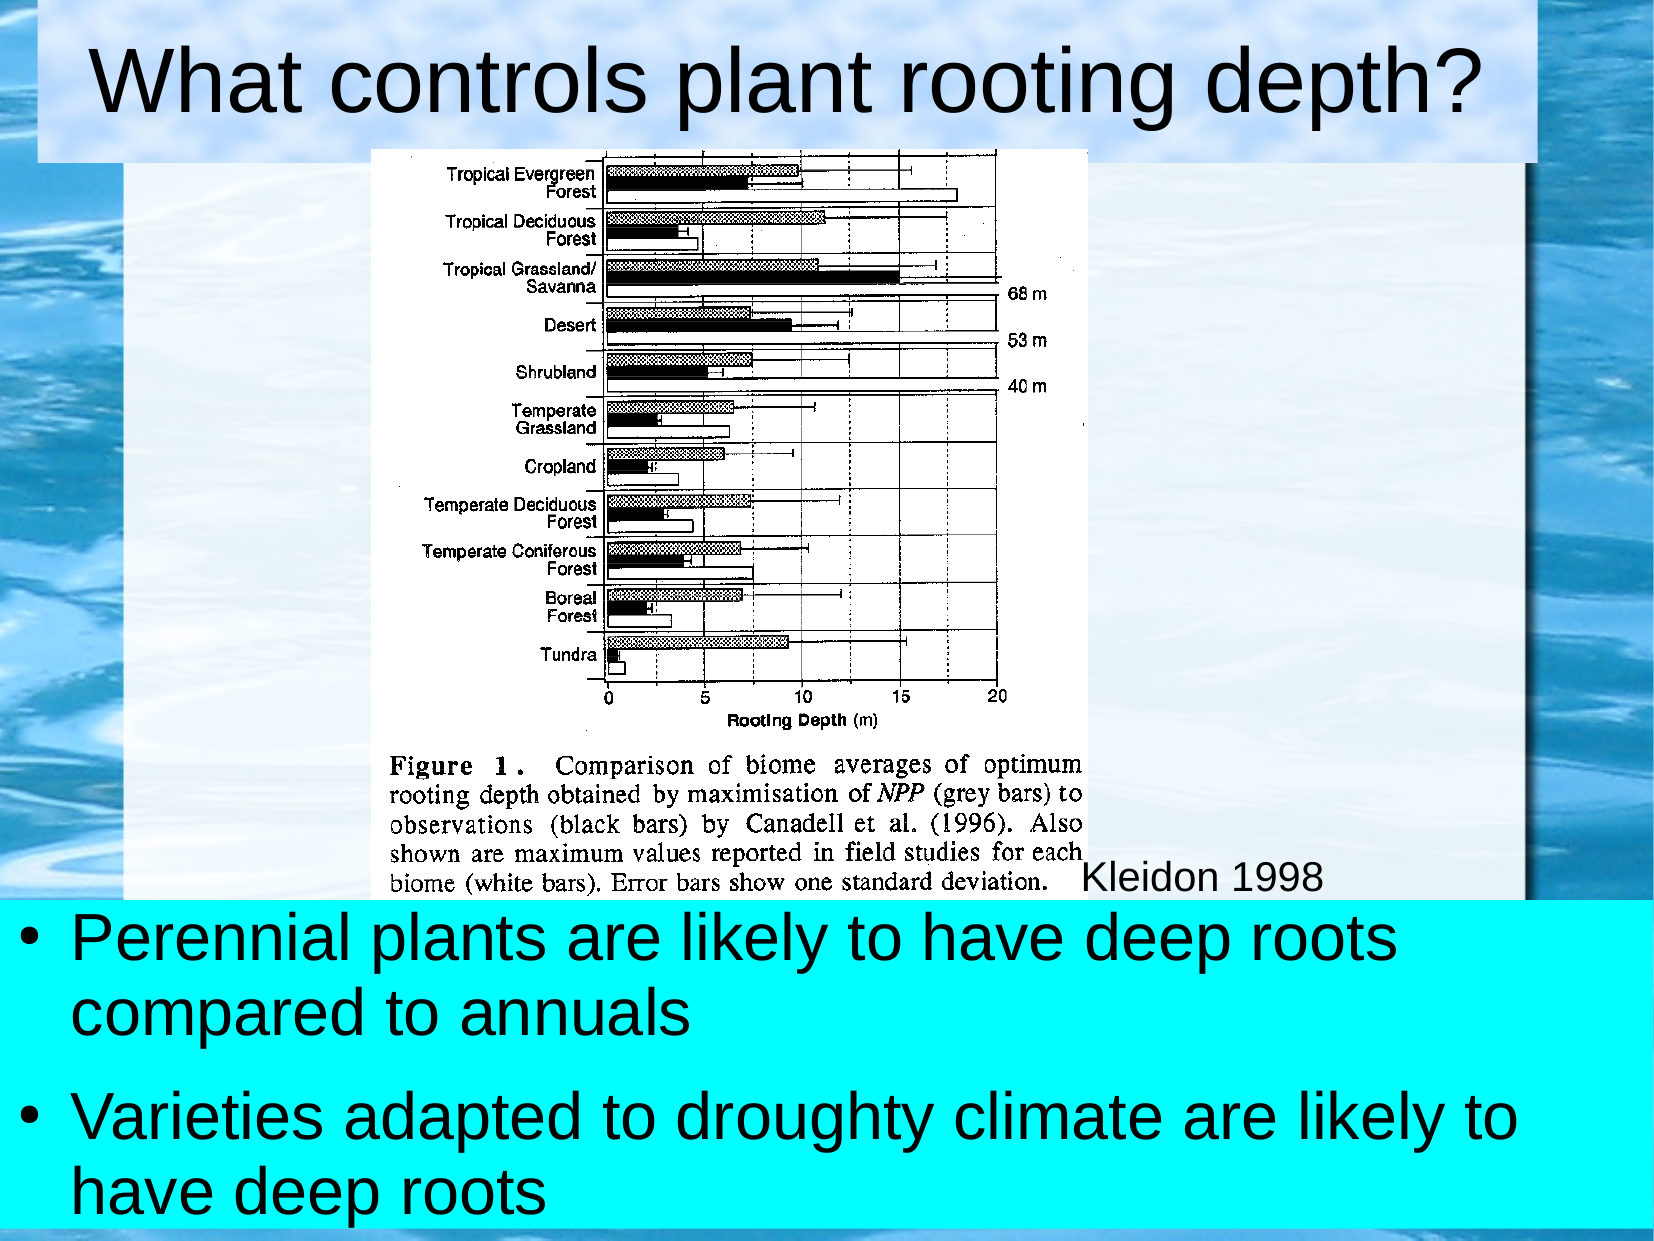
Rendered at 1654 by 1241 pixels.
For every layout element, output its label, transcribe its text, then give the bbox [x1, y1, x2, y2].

text_box Kleidon 1998 [1080, 853, 1426, 901]
picture [0, 0, 1654, 901]
list Perennial plants are likely to have deep roots compared to annuals Varieties adapted to droughty climate are likely to have deep roots [0, 900, 1654, 1229]
picture [0, 1229, 1654, 1241]
title What controls plant rooting depth? [37, 0, 1538, 163]
